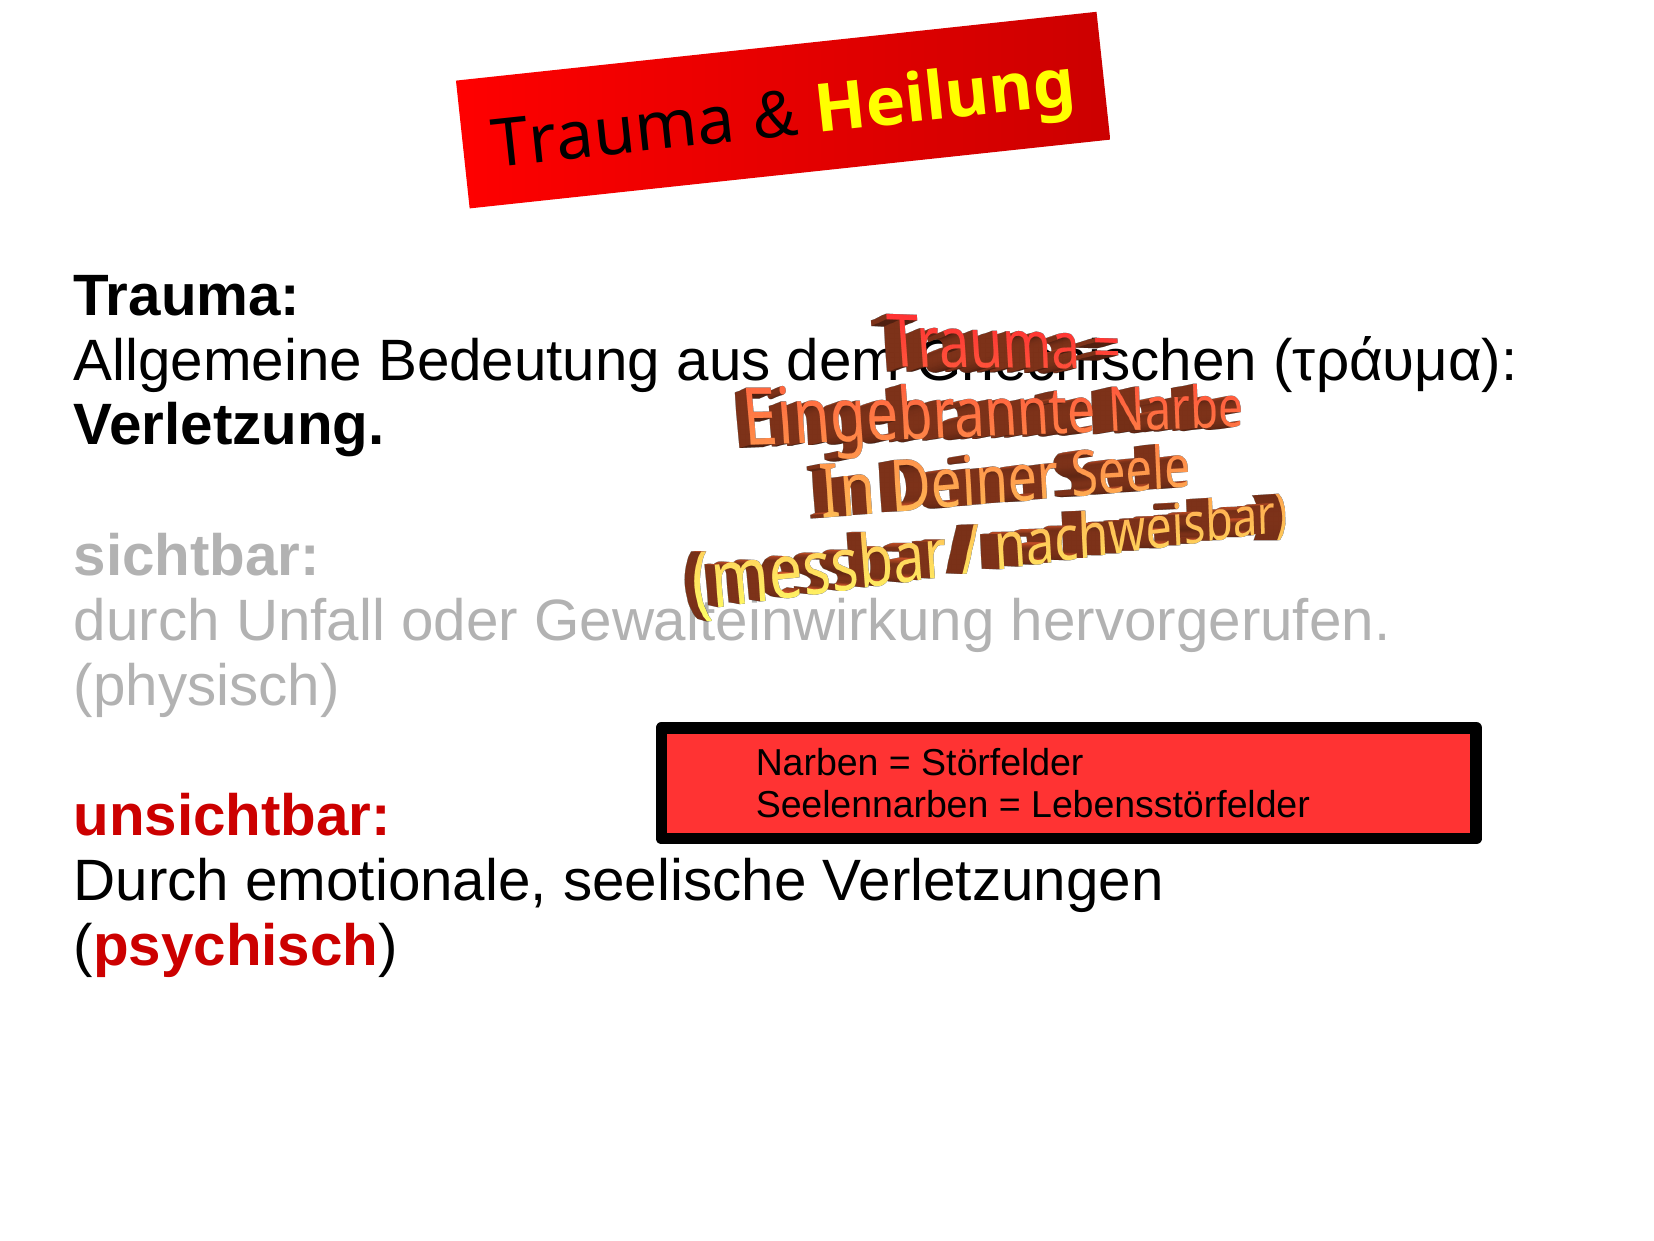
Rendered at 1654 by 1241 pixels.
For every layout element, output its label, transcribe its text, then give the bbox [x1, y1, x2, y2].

title Trauma & Heilung [455, 11, 1111, 209]
text_box Trauma: Allgemeine Bedeutung aus dem Griechischen (τράυμα): Verletzung. sichtbar: durch Unfall oder Gewalteinwirkung hervorgerufen. (physisch) unsichtbar: Durch emotionale, seelische Verletzungen (psychisch) [59, 254, 1536, 1058]
text_box Narben = Störfelder Seelennarben = Lebensstörfelder [661, 727, 1477, 839]
